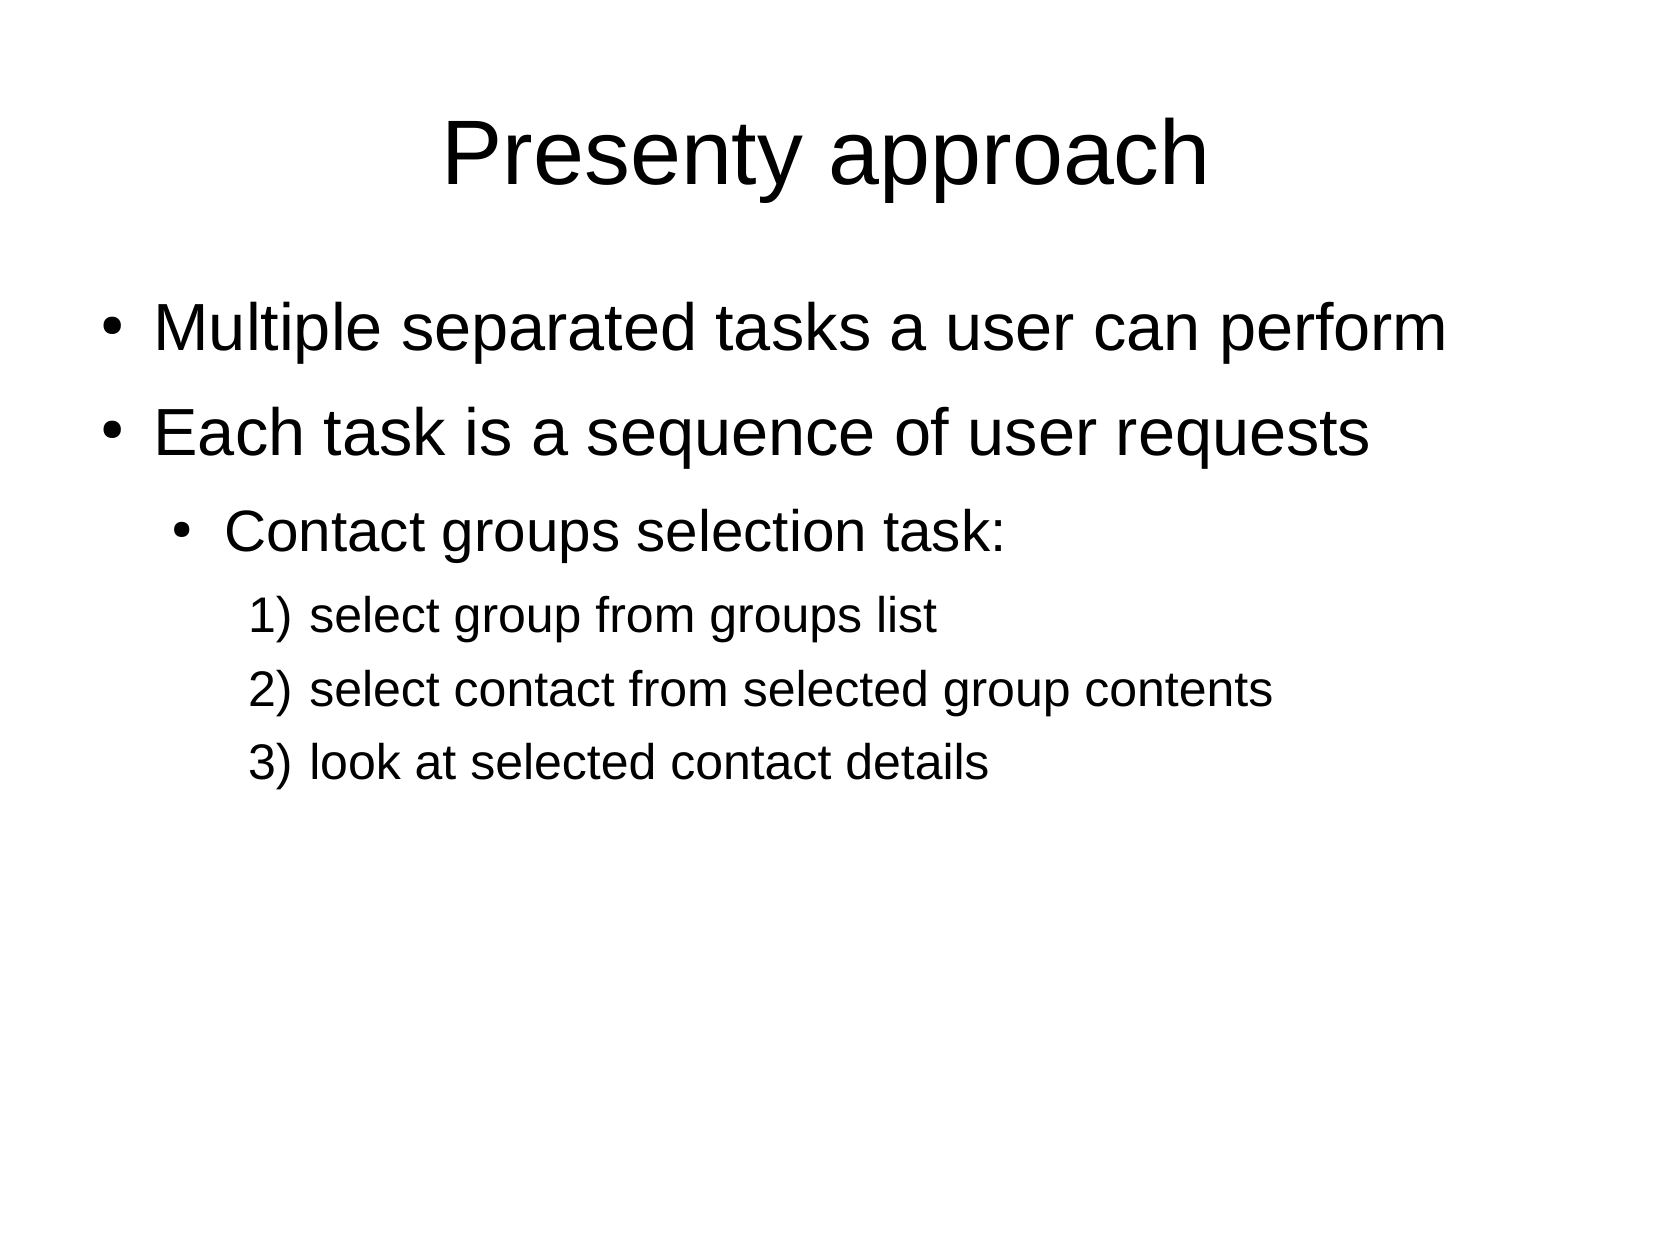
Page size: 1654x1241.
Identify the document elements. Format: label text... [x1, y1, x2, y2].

title Presenty approach [82, 49, 1571, 257]
list Multiple separated tasks a user can perform Each task is a sequence of user requests Contact groups selection task: select group from groups list select contact from selected group contents look at selected contact details [82, 290, 1571, 1109]
